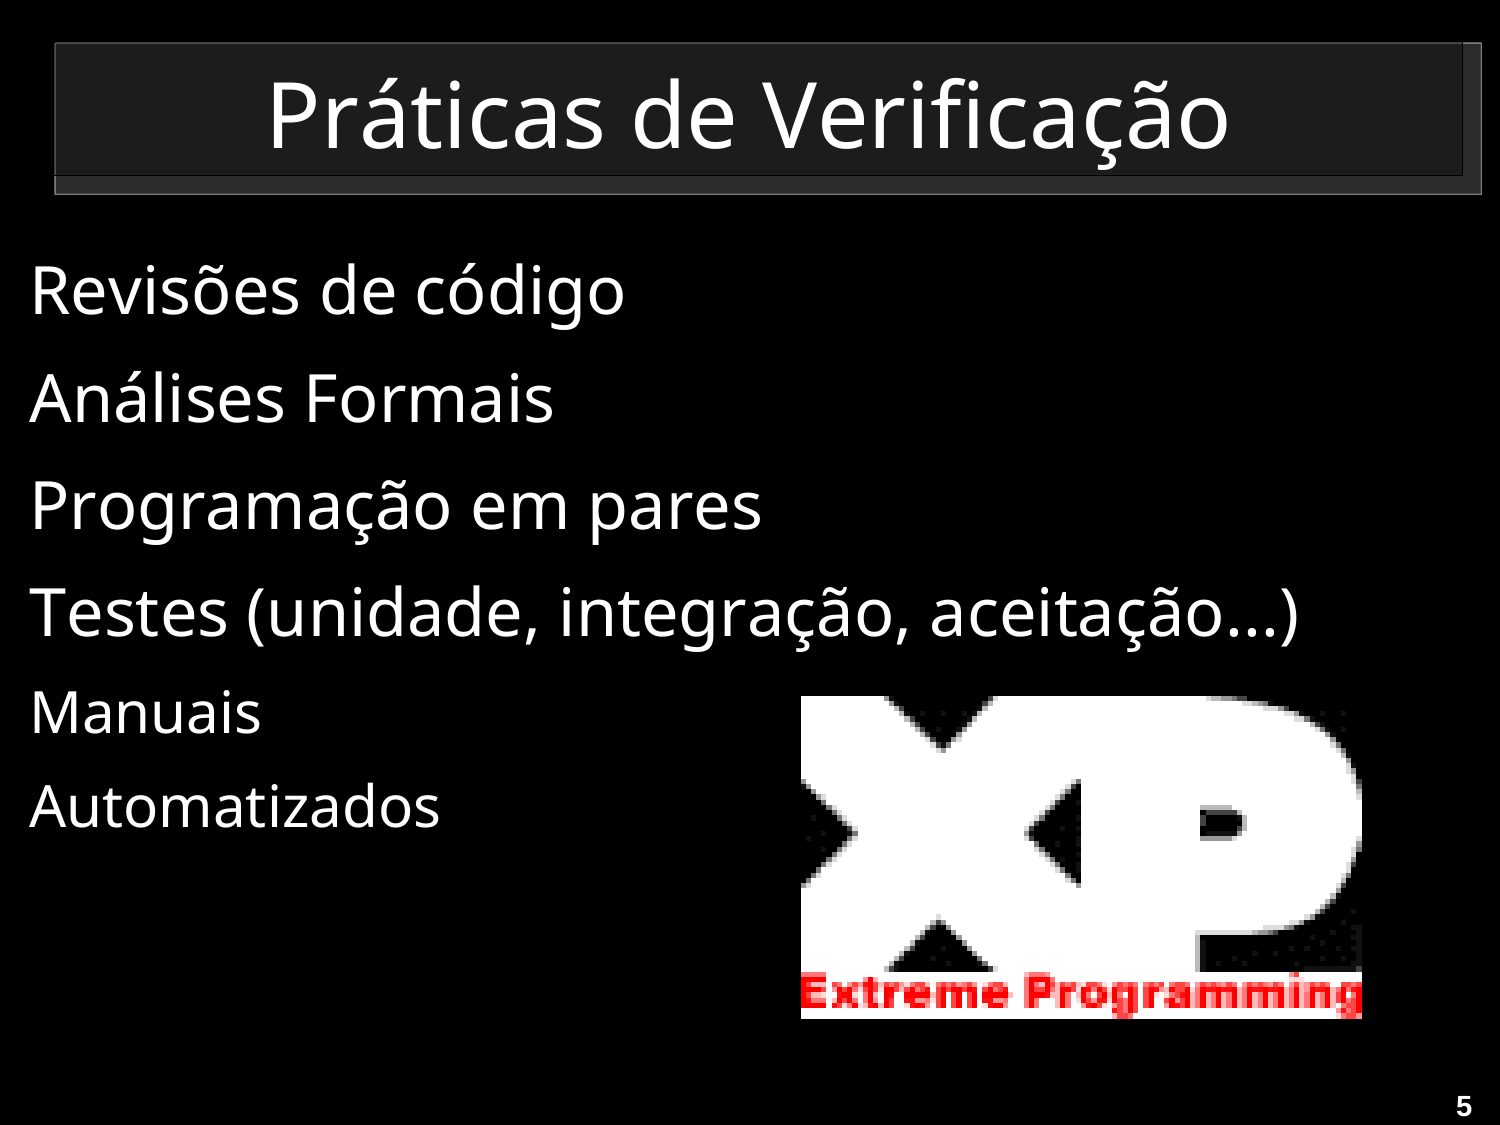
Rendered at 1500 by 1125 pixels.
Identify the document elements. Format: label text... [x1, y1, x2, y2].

list Revisões de código Análises Formais Programação em pares Testes (unidade, integração, aceitação...)‏ Manuais Automatizados [29, 243, 1470, 1031]
picture [801, 696, 1362, 1019]
title Práticas de Verificação [29, 38, 1470, 188]
